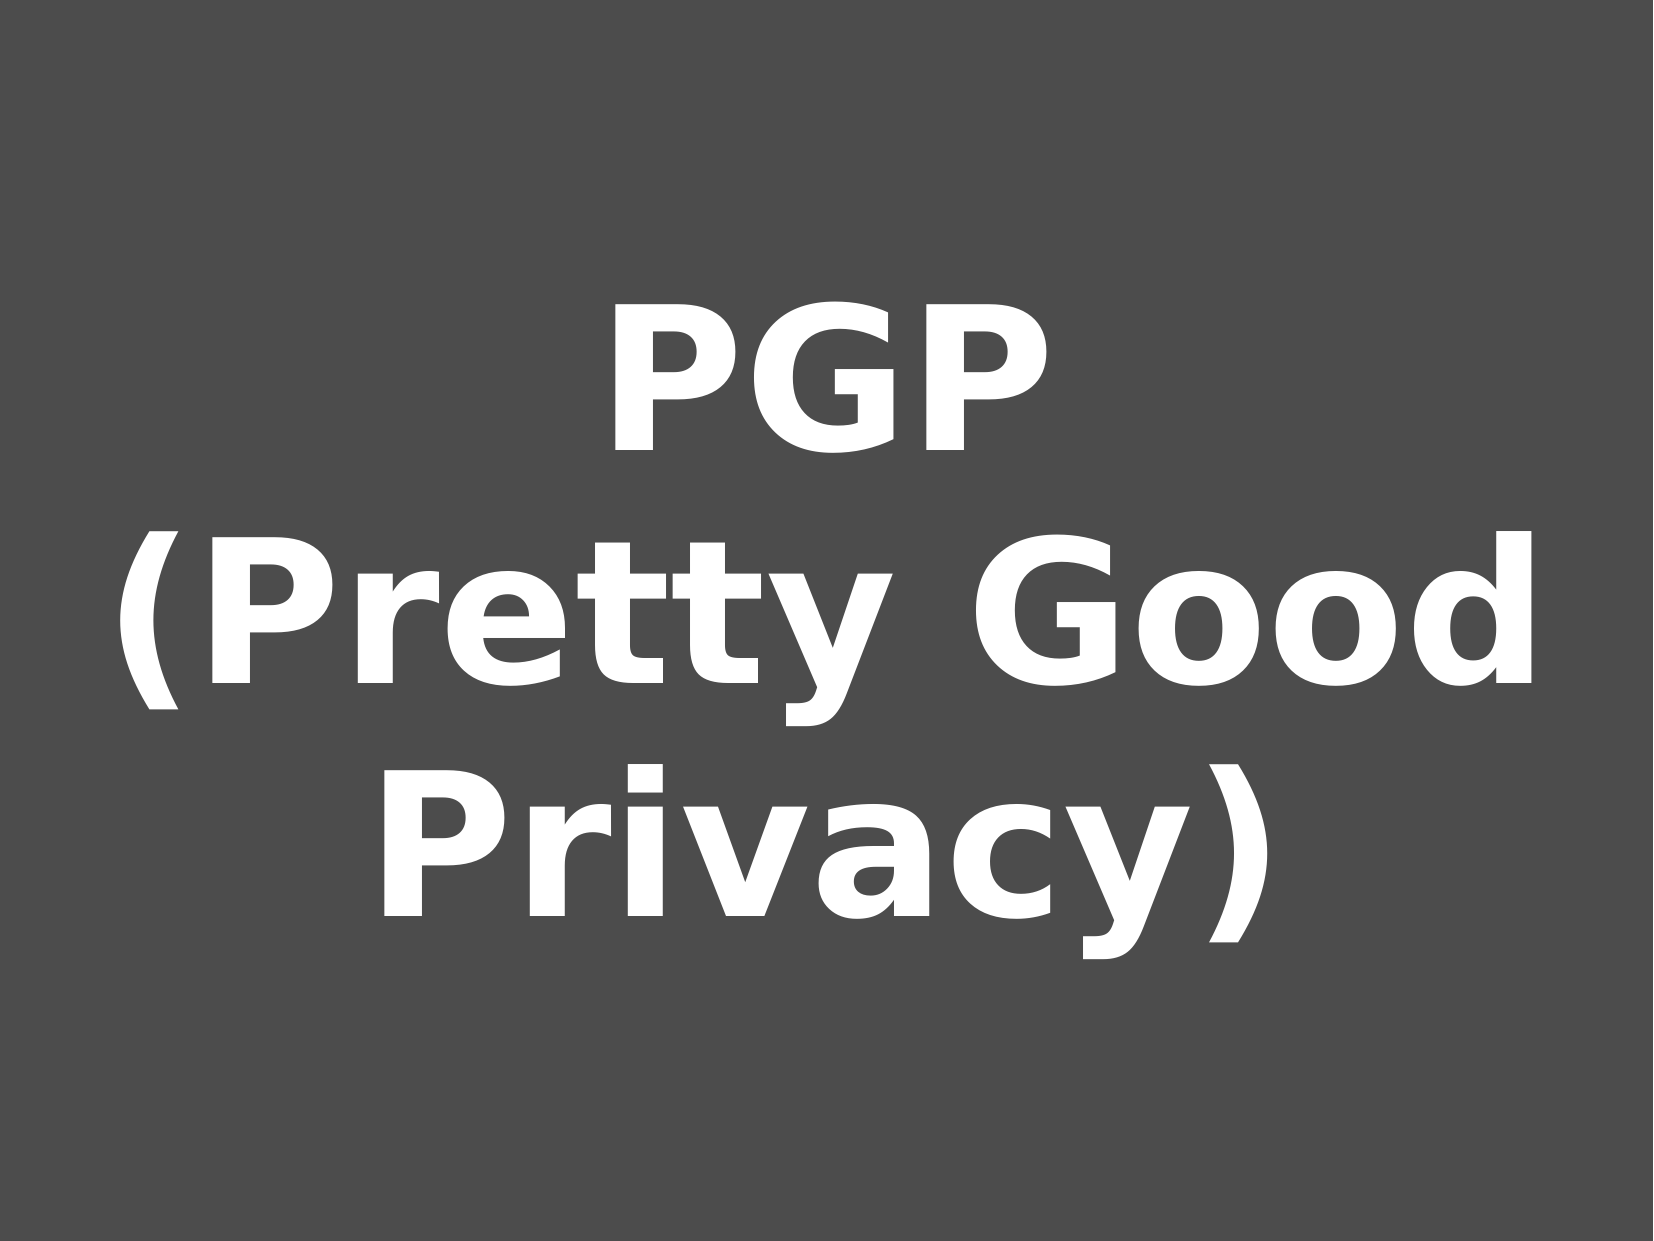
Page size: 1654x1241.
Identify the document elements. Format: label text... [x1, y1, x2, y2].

text_box PGP (Pretty Good Privacy) [0, 257, 1653, 972]
